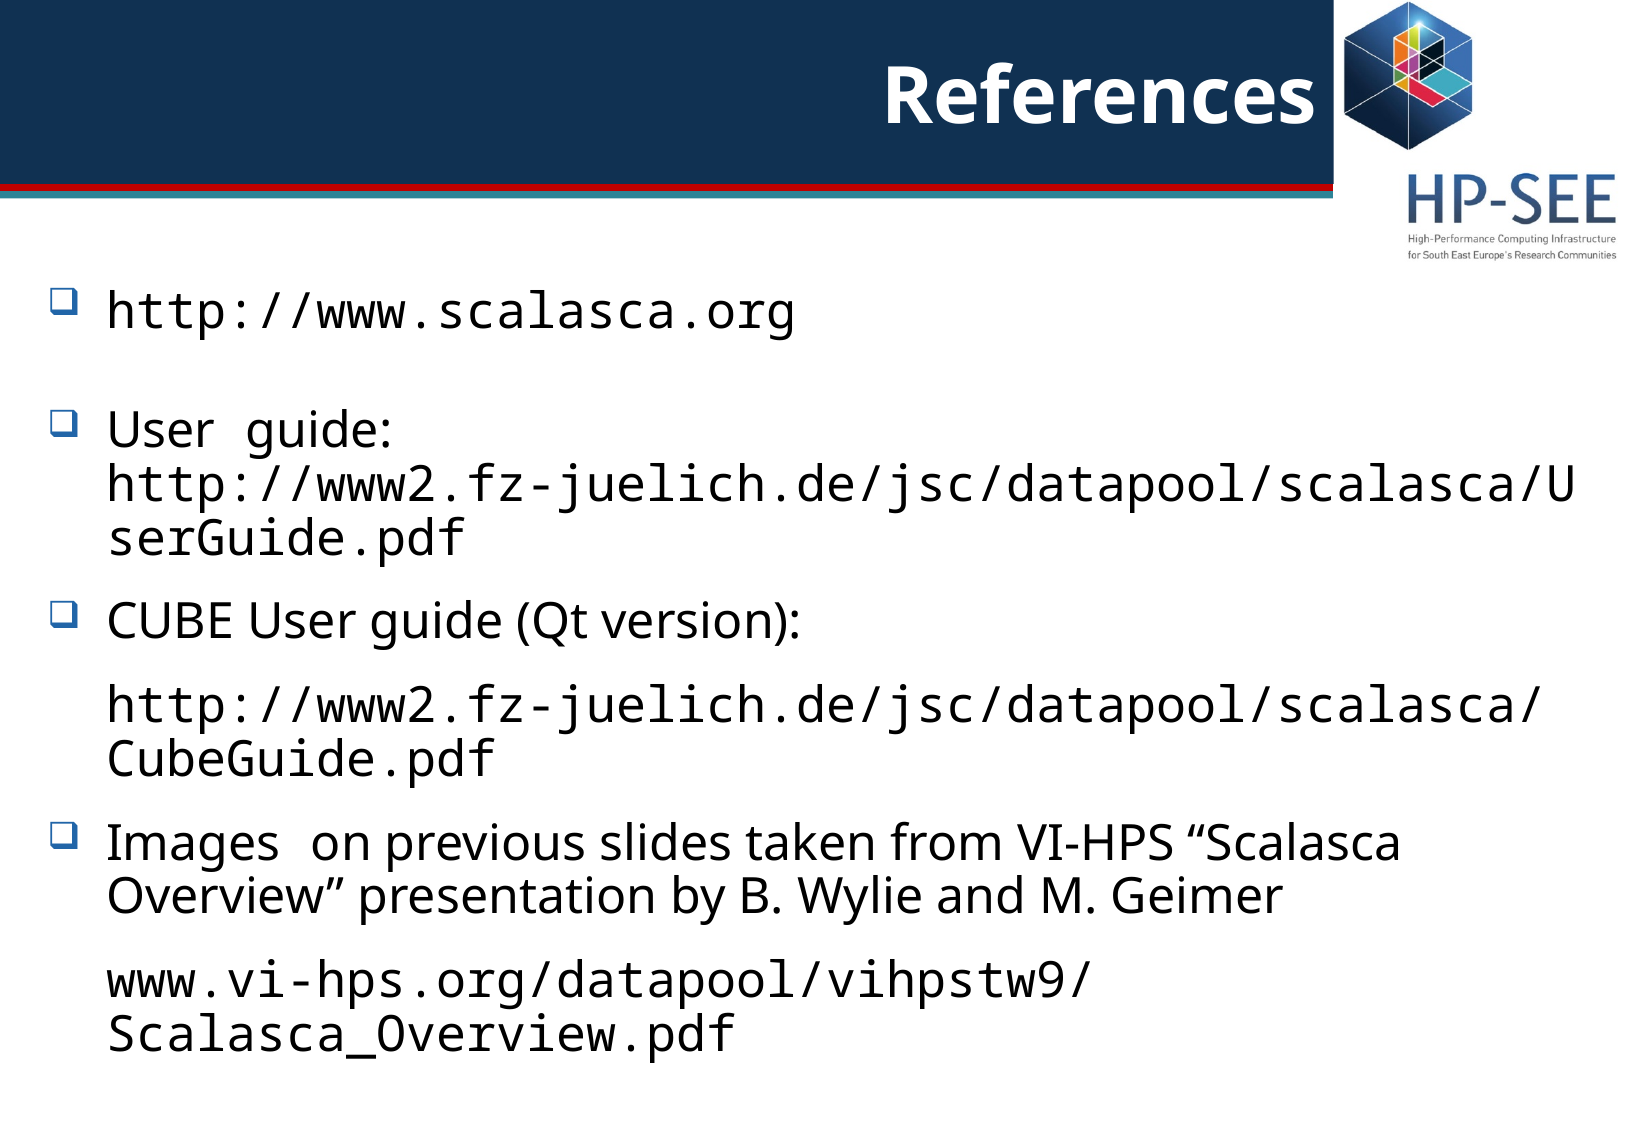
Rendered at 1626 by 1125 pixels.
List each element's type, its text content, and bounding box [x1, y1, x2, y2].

list http://www.scalasca.org User guide: http://www2.fz-juelich.de/jsc/datapool/scalasca/UserGuide.pdf CUBE User guide (Qt version): http://www2.fz-juelich.de/jsc/datapool/scalasca/CubeGuide.pdf Images on previous slides taken from VI-HPS “Scalasca Overview” presentation by B. Wylie and M. Geimer www.vi-hps.org/datapool/vihpstw9/Scalasca_Overview.pdf [31, 271, 1593, 1079]
title References [0, 0, 1334, 184]
picture [1333, 0, 1625, 263]
